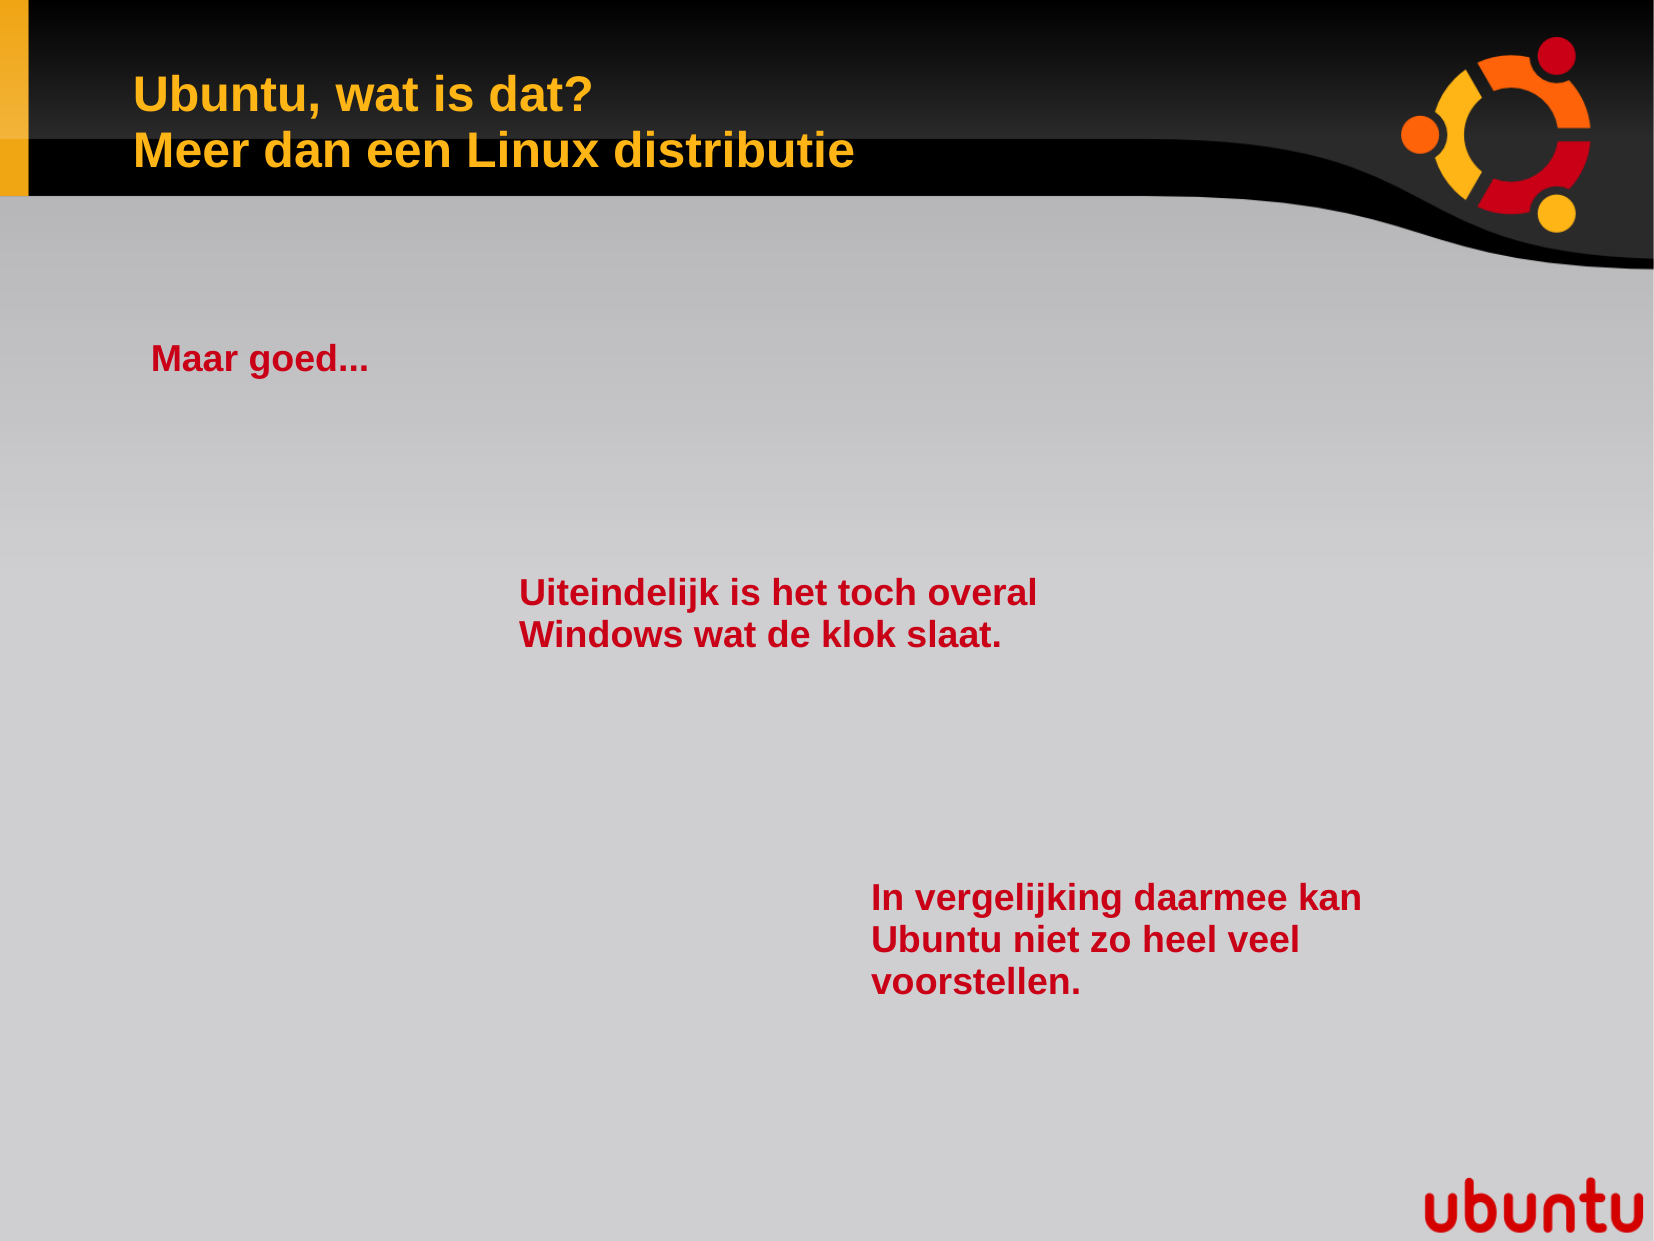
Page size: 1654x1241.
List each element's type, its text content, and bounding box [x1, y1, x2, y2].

text_box Ubuntu, wat is dat? Meer dan een Linux distributie [118, 59, 1093, 188]
text_box Maar goed... [136, 330, 934, 389]
picture [0, 0, 1654, 1241]
text_box Uiteindelijk is het toch overal Windows wat de klok slaat. [504, 564, 1125, 666]
text_box In vergelijking daarmee kan Ubuntu niet zo heel veel voorstellen. [856, 869, 1477, 1014]
